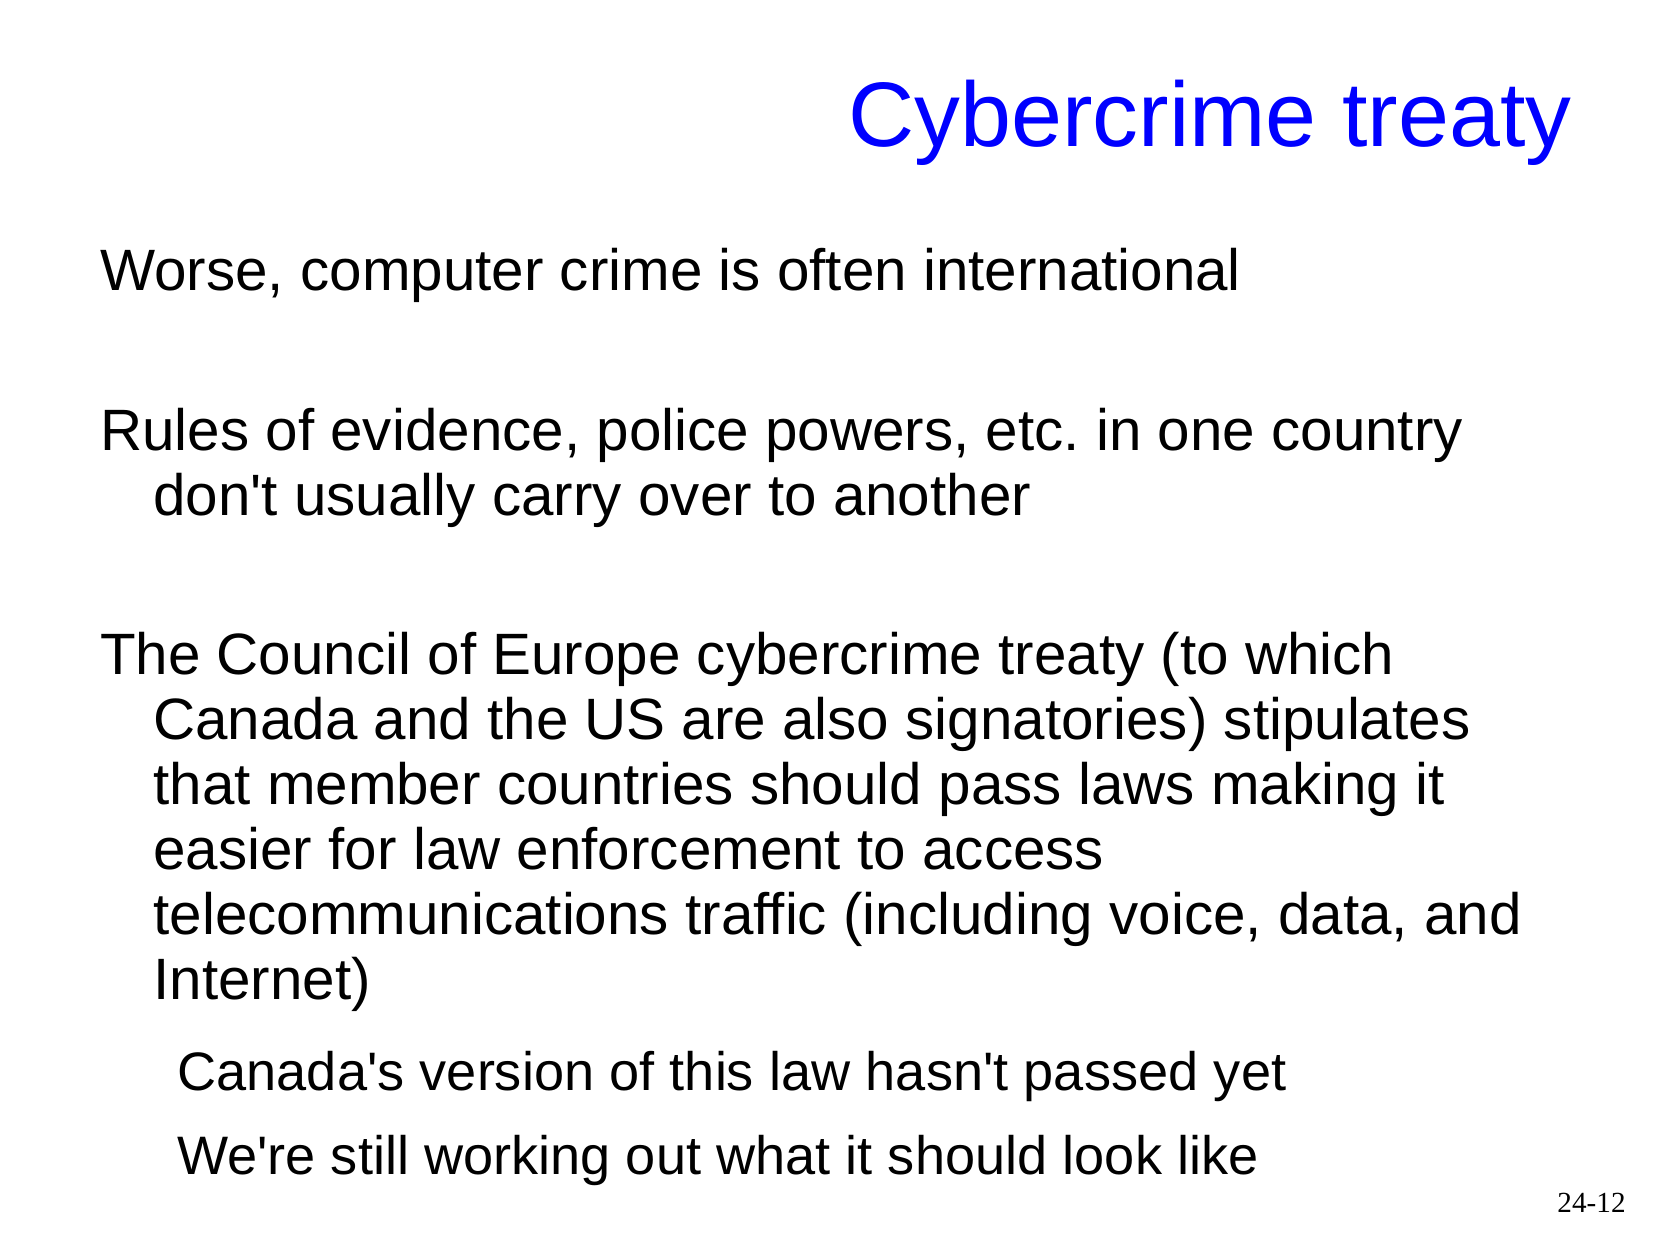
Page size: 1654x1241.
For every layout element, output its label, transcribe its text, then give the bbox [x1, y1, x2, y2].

title Cybercrime treaty [84, 18, 1573, 211]
list Worse, computer crime is often international Rules of evidence, police powers, etc. in one country don't usually carry over to another The Council of Europe cybercrime treaty (to which Canada and the US are also signatories) stipulates that member countries should pass laws making it easier for law enforcement to access telecommunications traffic (including voice, data, and Internet) Canada's version of this law hasn't passed yet We're still working out what it should look like [82, 237, 1571, 1187]
